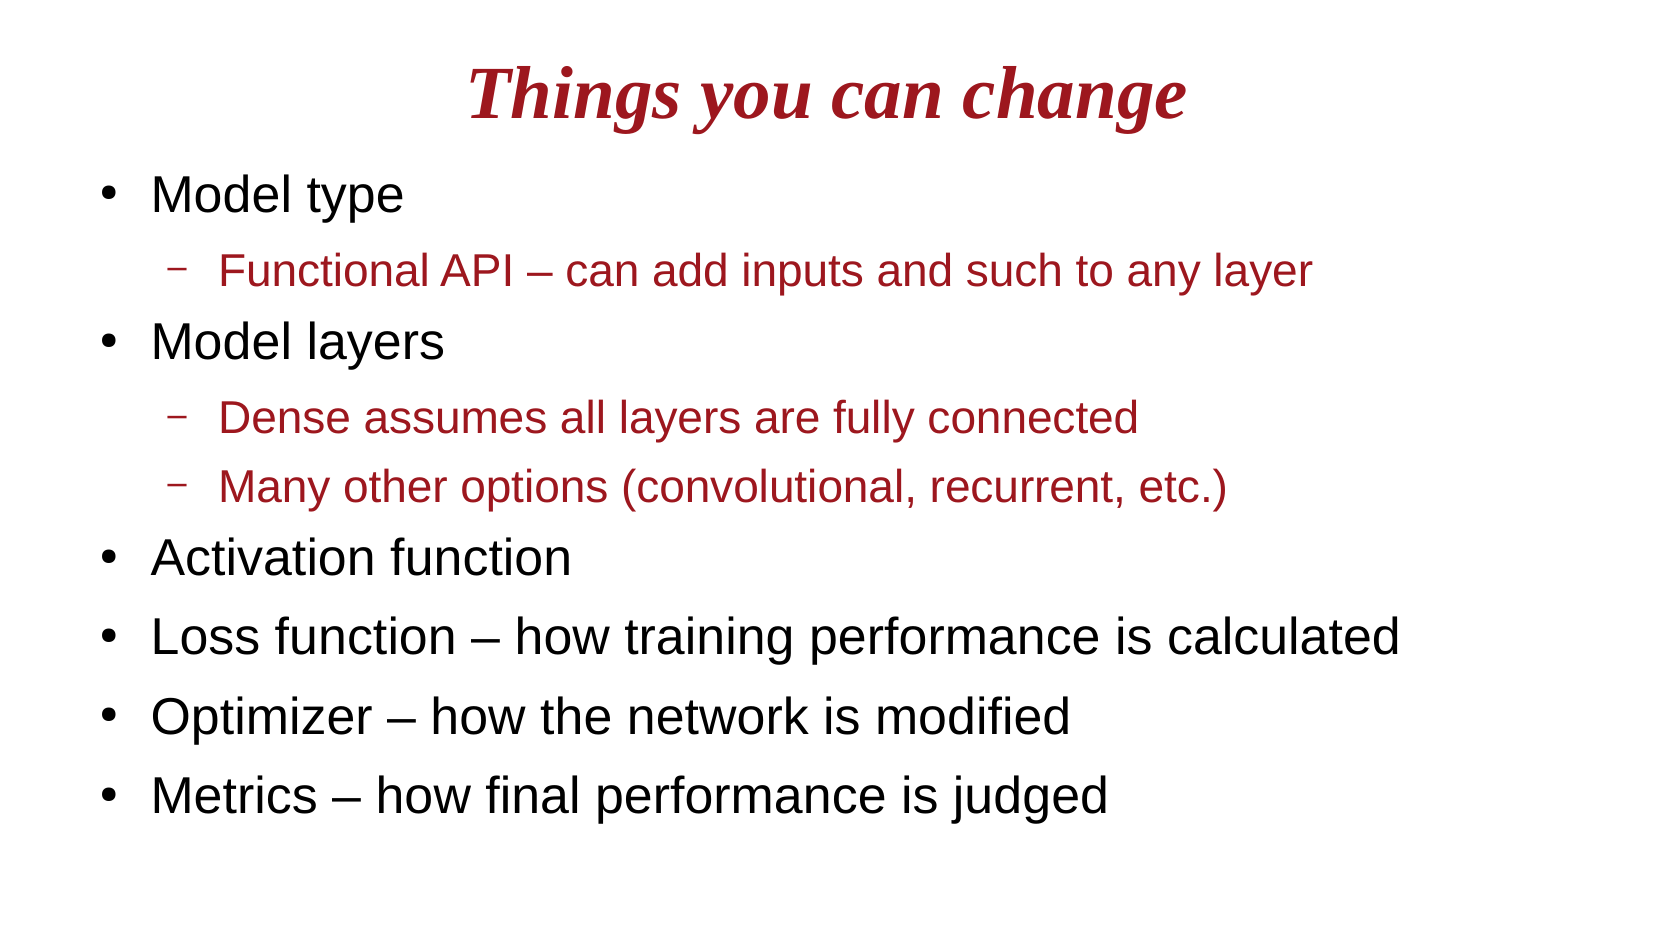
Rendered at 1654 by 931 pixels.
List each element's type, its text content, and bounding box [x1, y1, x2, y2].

list Model type Functional API – can add inputs and such to any layer Model layers Dense assumes all layers are fully connected Many other options (convolutional, recurrent, etc.) Activation function Loss function – how training performance is calculated Optimizer – how the network is modified Metrics – how final performance is judged [82, 165, 1571, 826]
title Things you can change [82, 37, 1571, 151]
